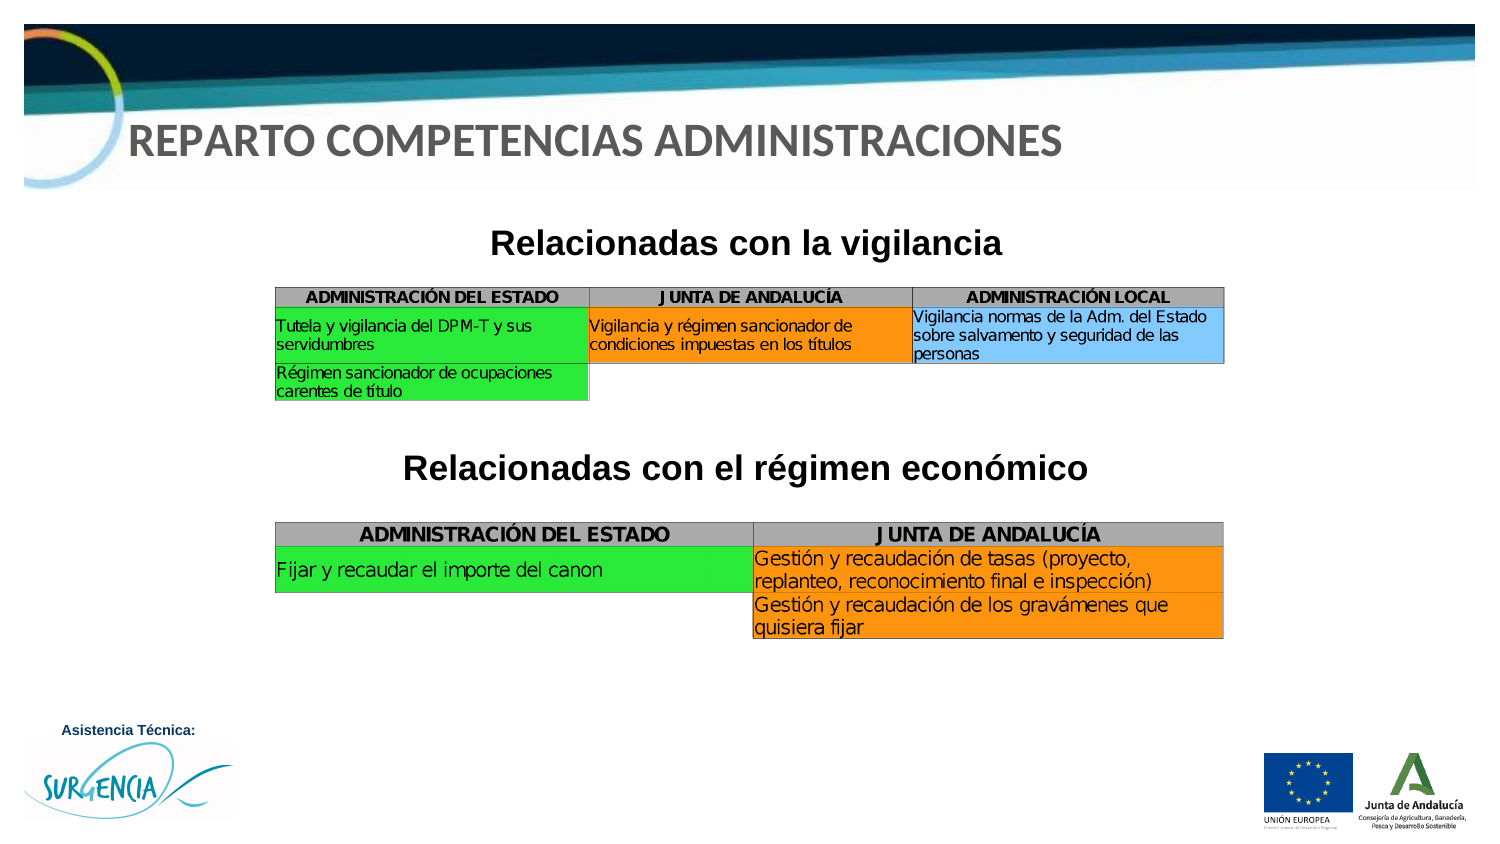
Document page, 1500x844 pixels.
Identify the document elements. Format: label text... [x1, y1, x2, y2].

picture [275, 522, 1225, 639]
picture [24, 742, 233, 819]
picture [1264, 753, 1476, 830]
text_box Relacionadas con la vigilancia [490, 214, 1010, 271]
picture [275, 287, 1225, 457]
text_box REPARTO COMPETENCIAS ADMINISTRACIONES [128, 88, 1163, 190]
picture [24, 24, 1475, 190]
text_box Relacionadas con el régimen económico [402, 457, 1098, 495]
text_box Asistencia Técnica: [41, 705, 216, 754]
